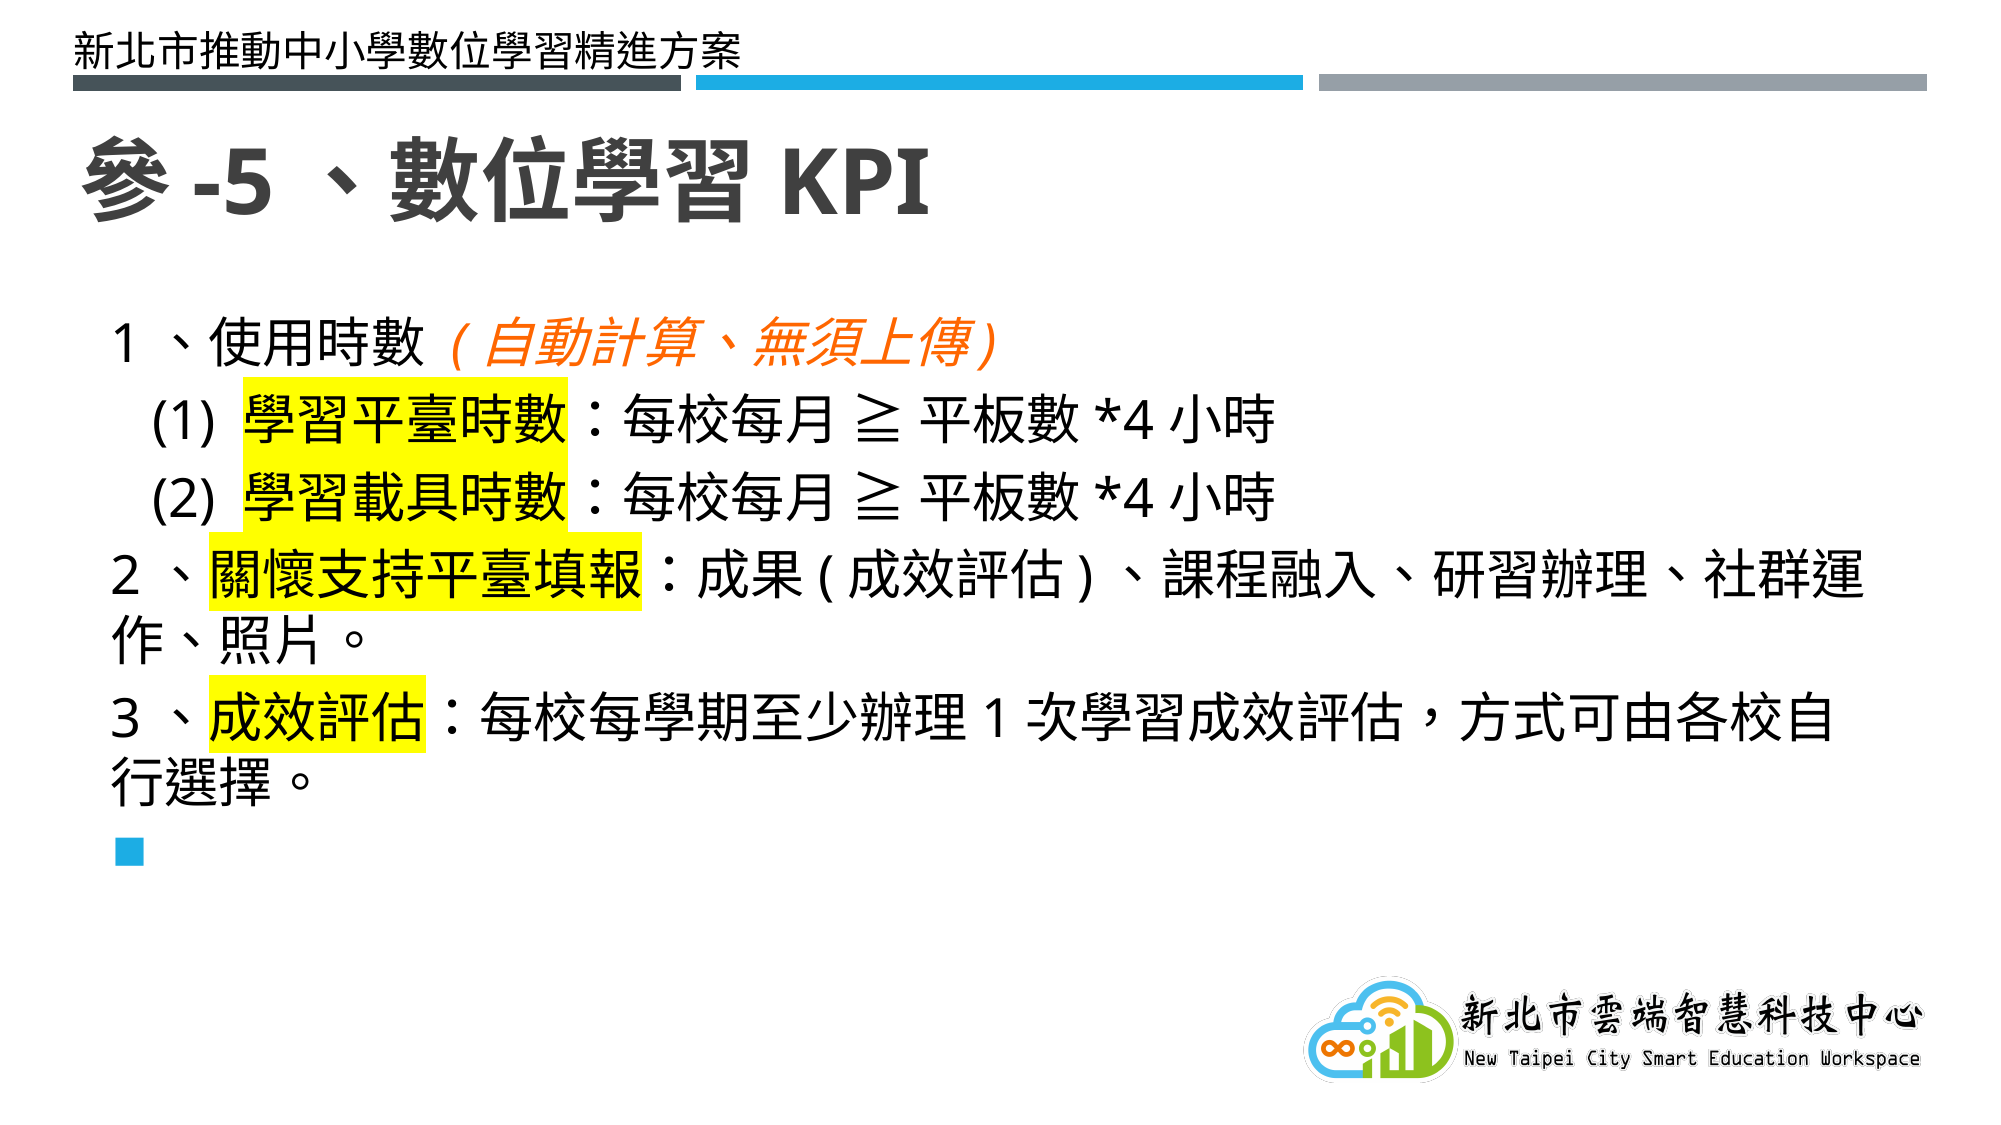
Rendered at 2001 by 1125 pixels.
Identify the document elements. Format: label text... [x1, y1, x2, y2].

title 參-5、數位學習KPI [64, 115, 1333, 237]
list 1、使用時數 (自動計算、無須上傳) (1) 學習平臺時數：每校每月 ≧ 平板數*4小時 (2) 學習載具時數：每校每月 ≧ 平板數*4小時 2、關懷支持平臺填報：成果(成效評估)、課程融入、研習辦理、社群運作、照片。 3、成效評估：每校每學期至少辦理1次學習成效評估，方式可由各校自行選擇。 [95, 300, 1905, 897]
picture [1299, 972, 1931, 1089]
text_box 新北市推動中小學數位學習精進方案 [59, 18, 766, 83]
